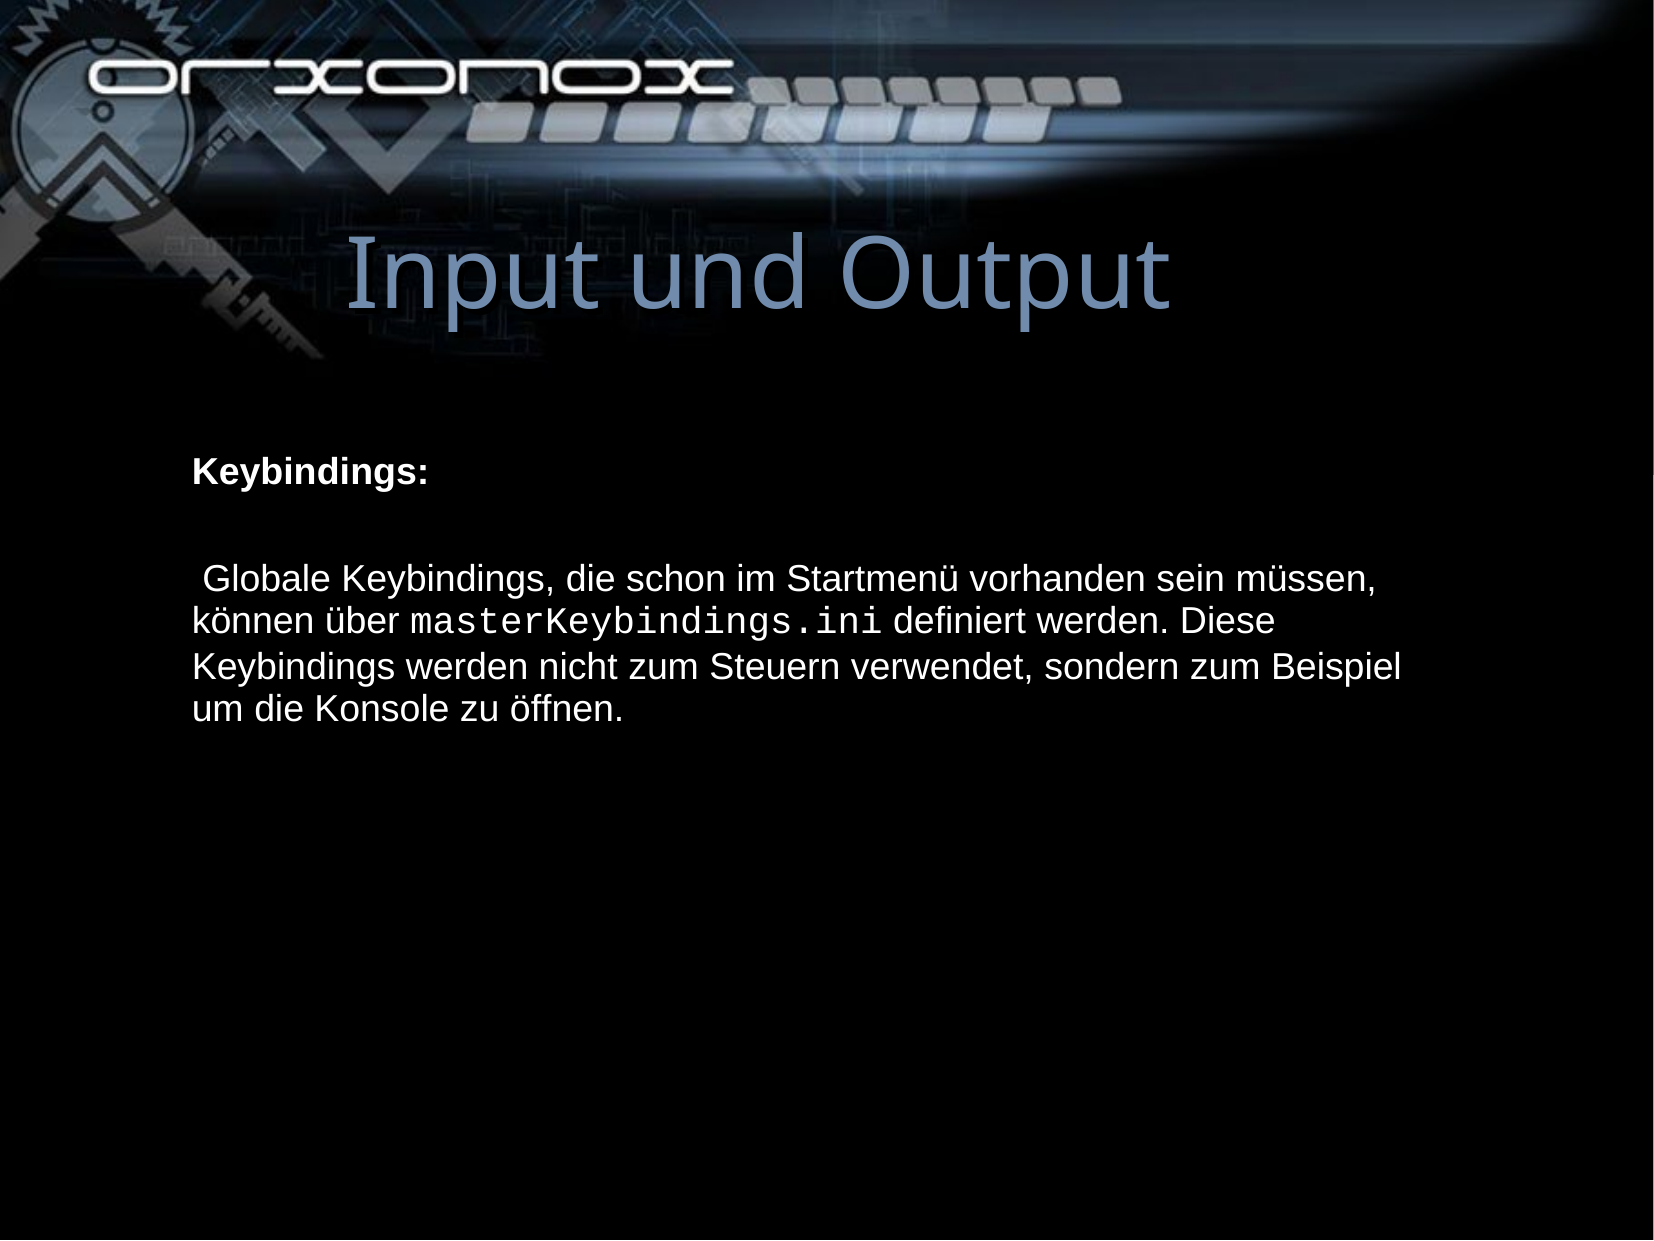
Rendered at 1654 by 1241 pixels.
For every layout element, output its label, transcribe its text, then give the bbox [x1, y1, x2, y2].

text_box Keybindings: Globale Keybindings, die schon im Startmenü vorhanden sein müssen, können über masterKeybindings.ini definiert werden. Diese Keybindings werden nicht zum Steuern verwendet, sondern zum Beispiel um die Konsole zu öffnen. [177, 442, 1477, 737]
picture [0, 0, 1654, 475]
text_box Input und Output [330, 194, 1306, 344]
